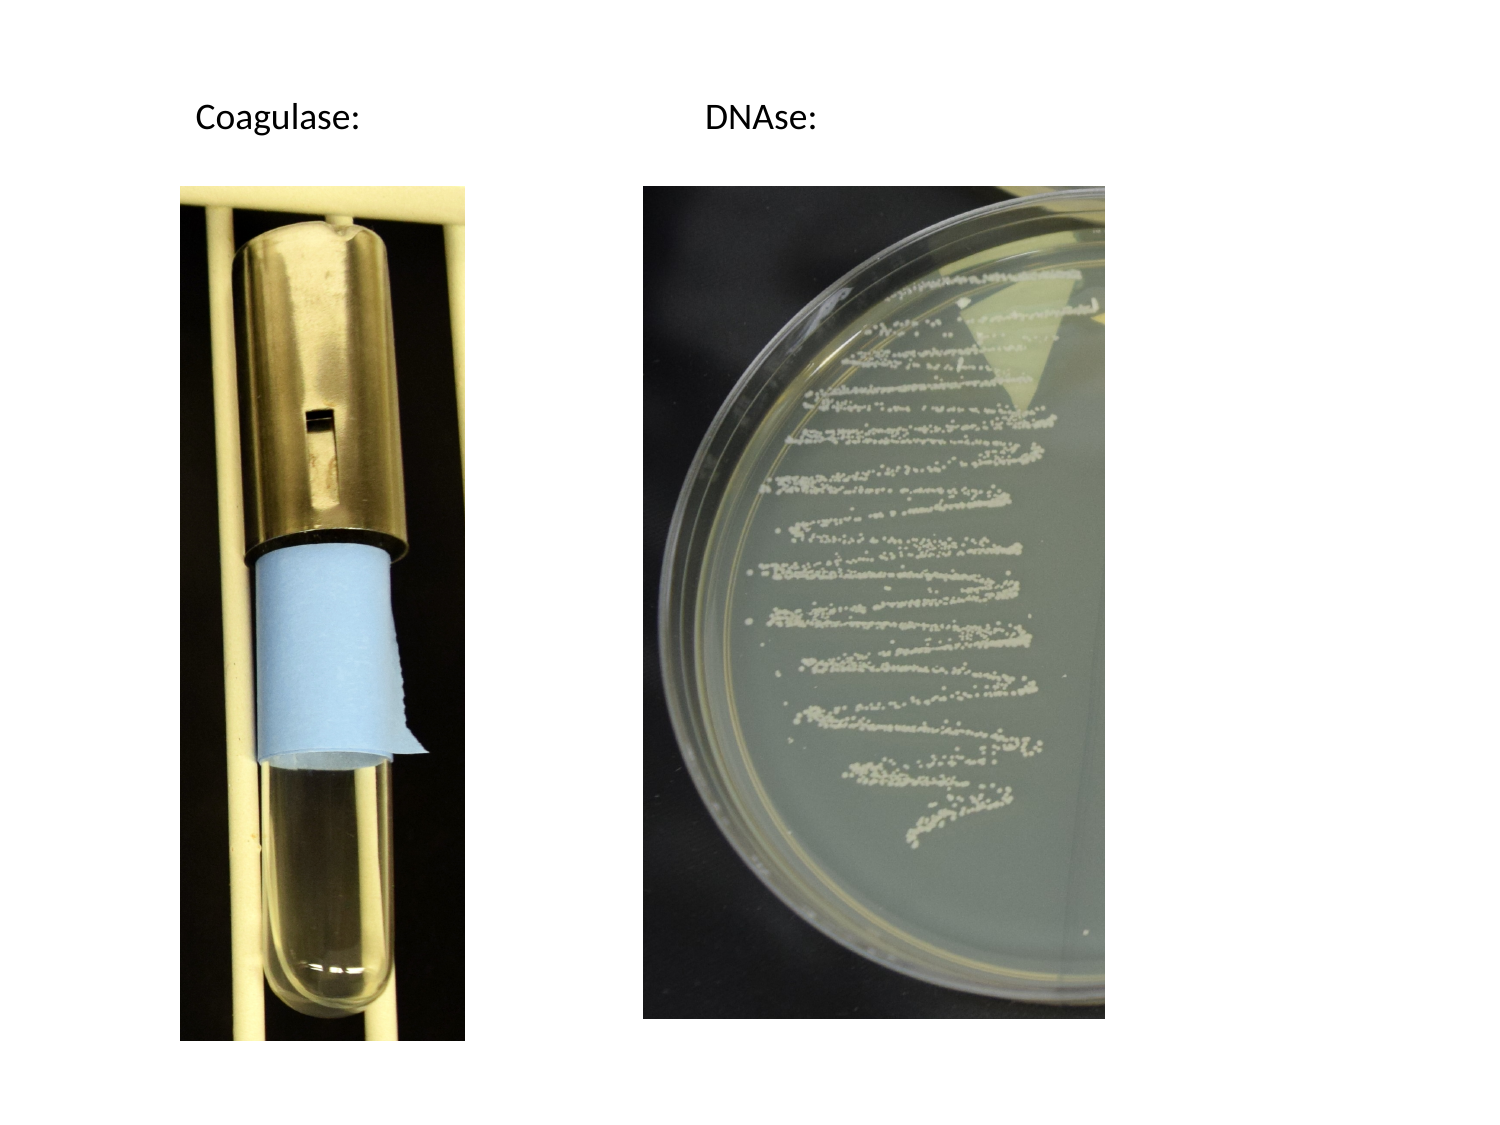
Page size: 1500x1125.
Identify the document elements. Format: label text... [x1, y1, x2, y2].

picture [643, 186, 1105, 1019]
text_box DNAse: [690, 84, 835, 146]
text_box Coagulase: [180, 84, 378, 146]
picture [180, 186, 465, 1041]
